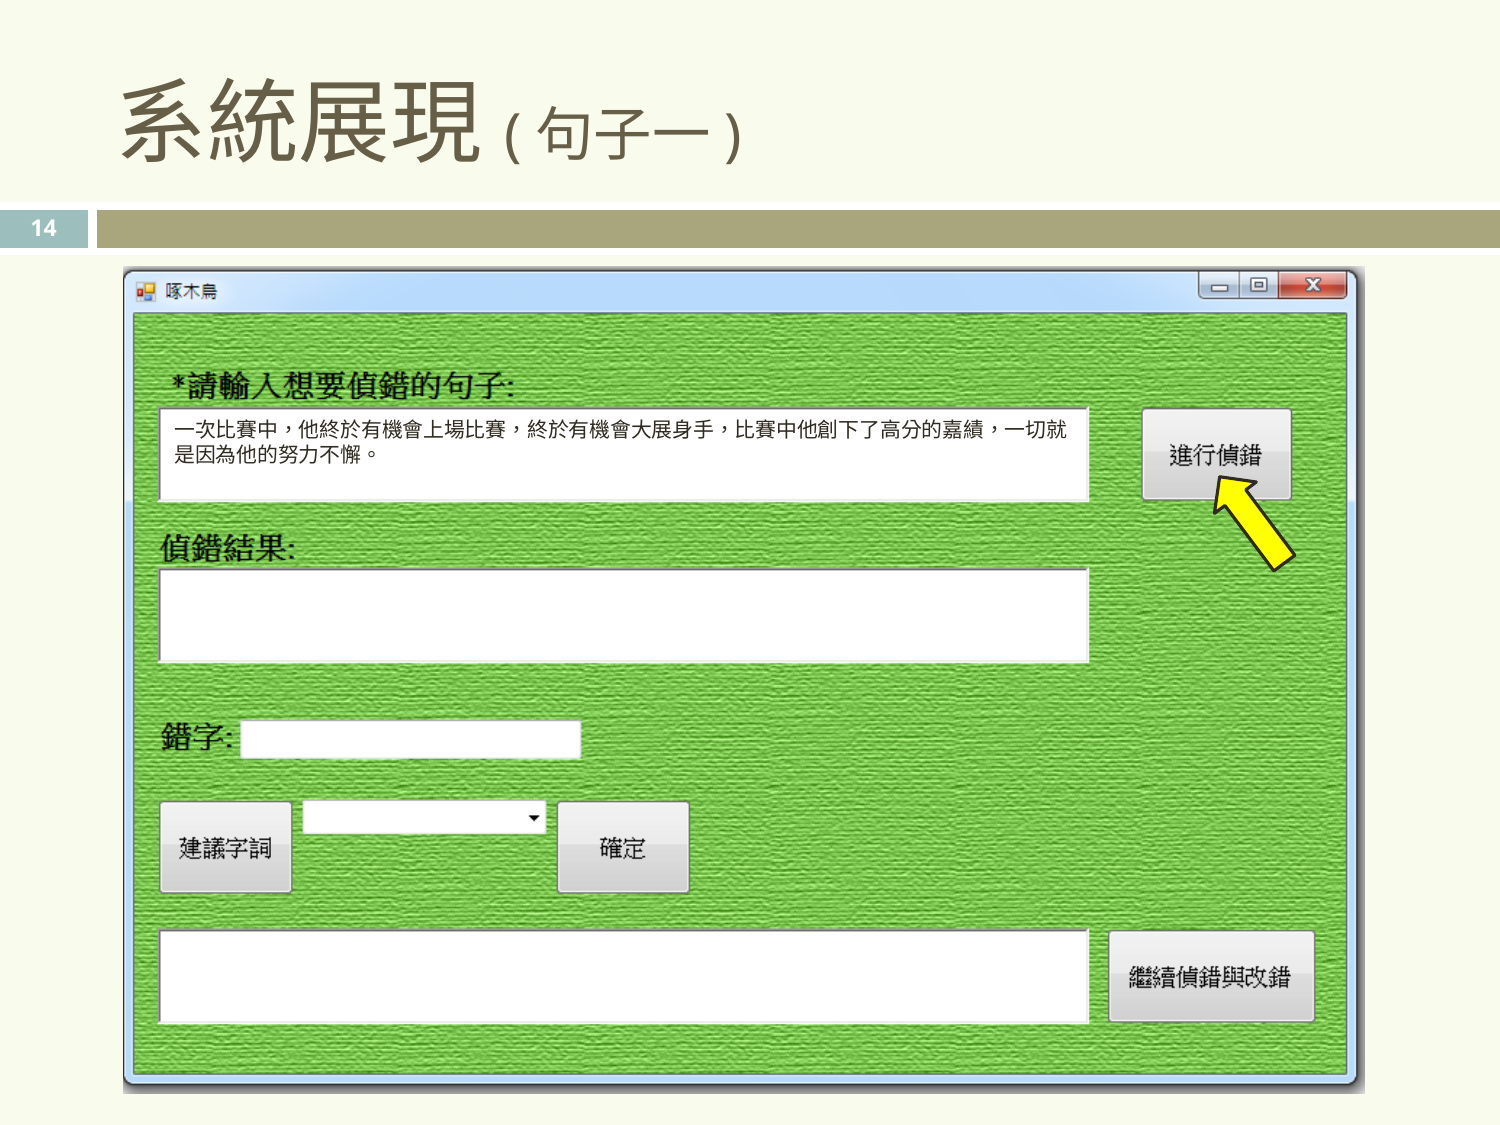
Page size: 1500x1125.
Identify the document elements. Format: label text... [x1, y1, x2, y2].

text_box 一次比賽中，他終於有機會上場比賽，終於有機會大展身手，比賽中他創下了高分的嘉績，一切就是因為他的努力不懈。 [159, 408, 1093, 521]
text_box 14 [0, 208, 88, 249]
title 系統展現(句子一) [100, 37, 1438, 201]
text_box [1214, 476, 1295, 571]
picture [123, 266, 1365, 1095]
